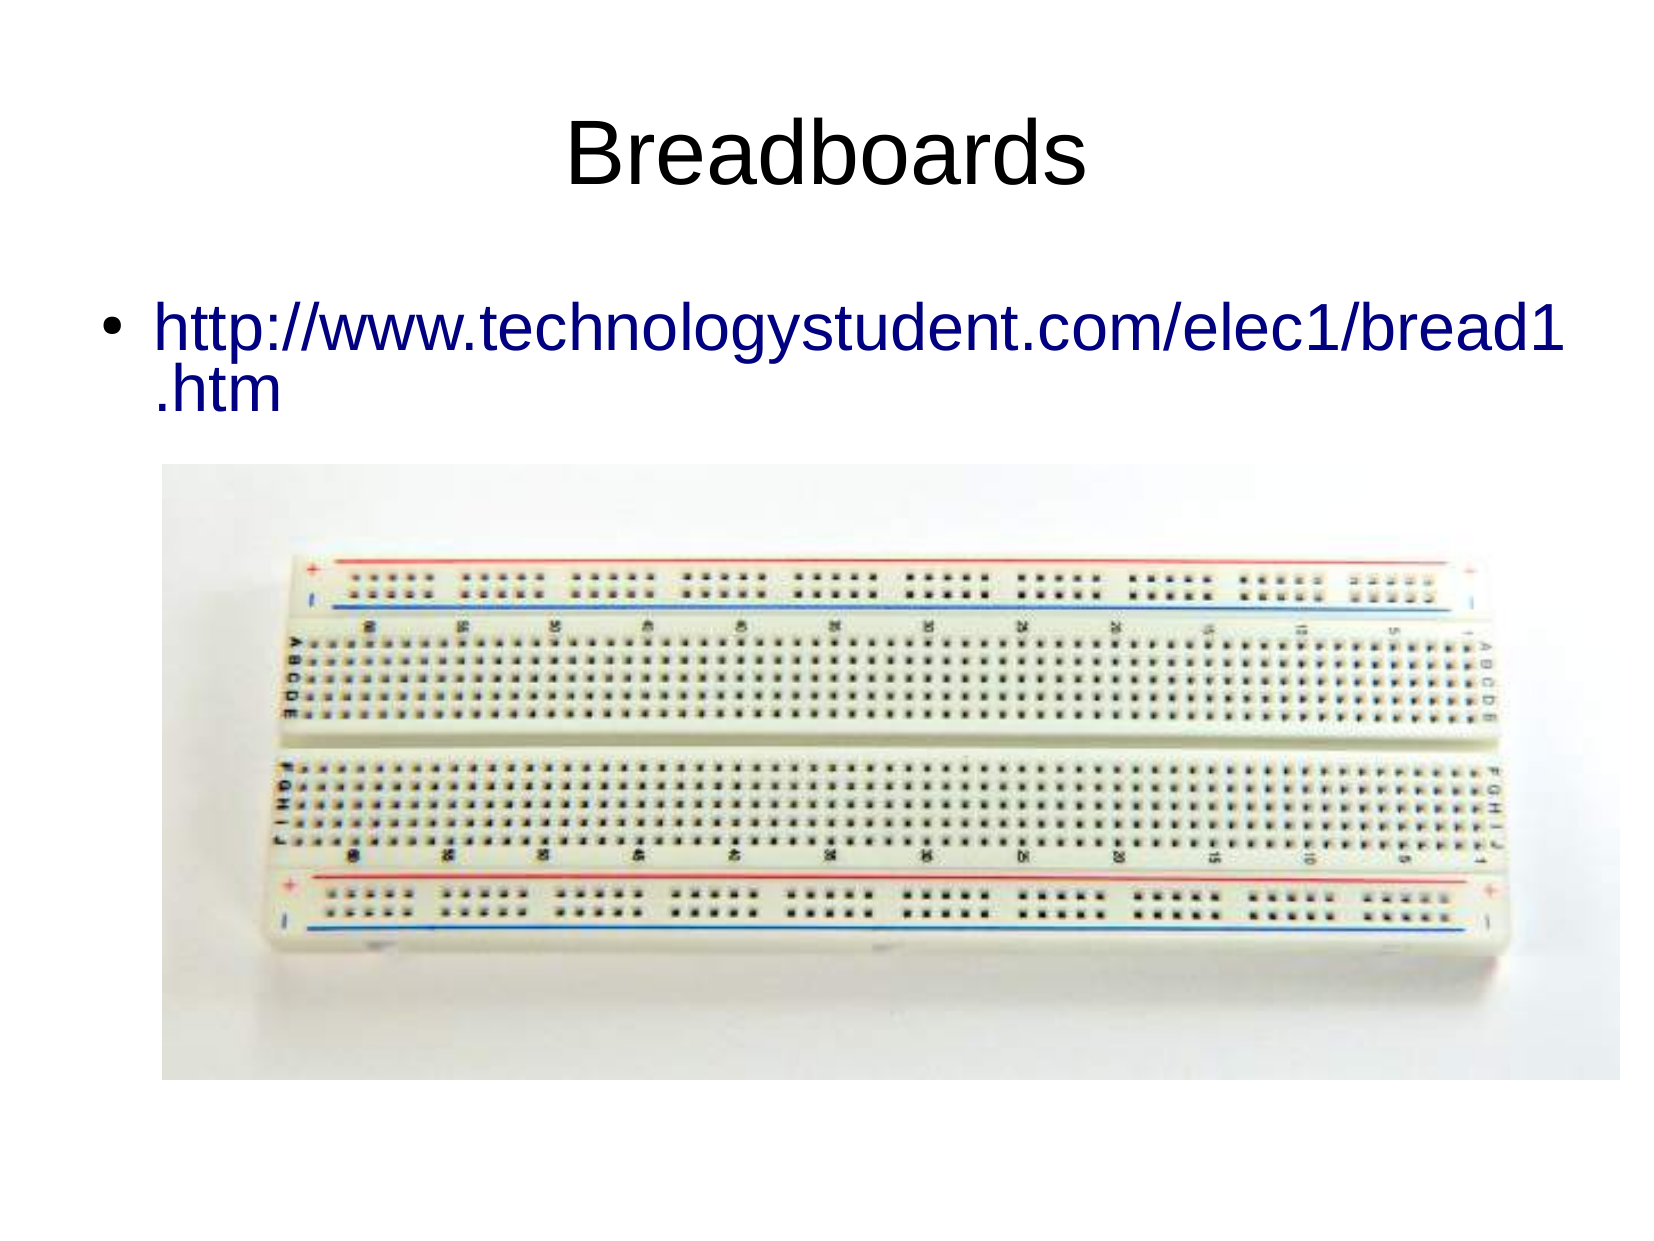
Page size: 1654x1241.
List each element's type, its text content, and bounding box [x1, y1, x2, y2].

title Breadboards [82, 49, 1571, 257]
list http://www.technologystudent.com/elec1/bread1.htm [82, 290, 1571, 1010]
picture [162, 464, 1621, 1081]
